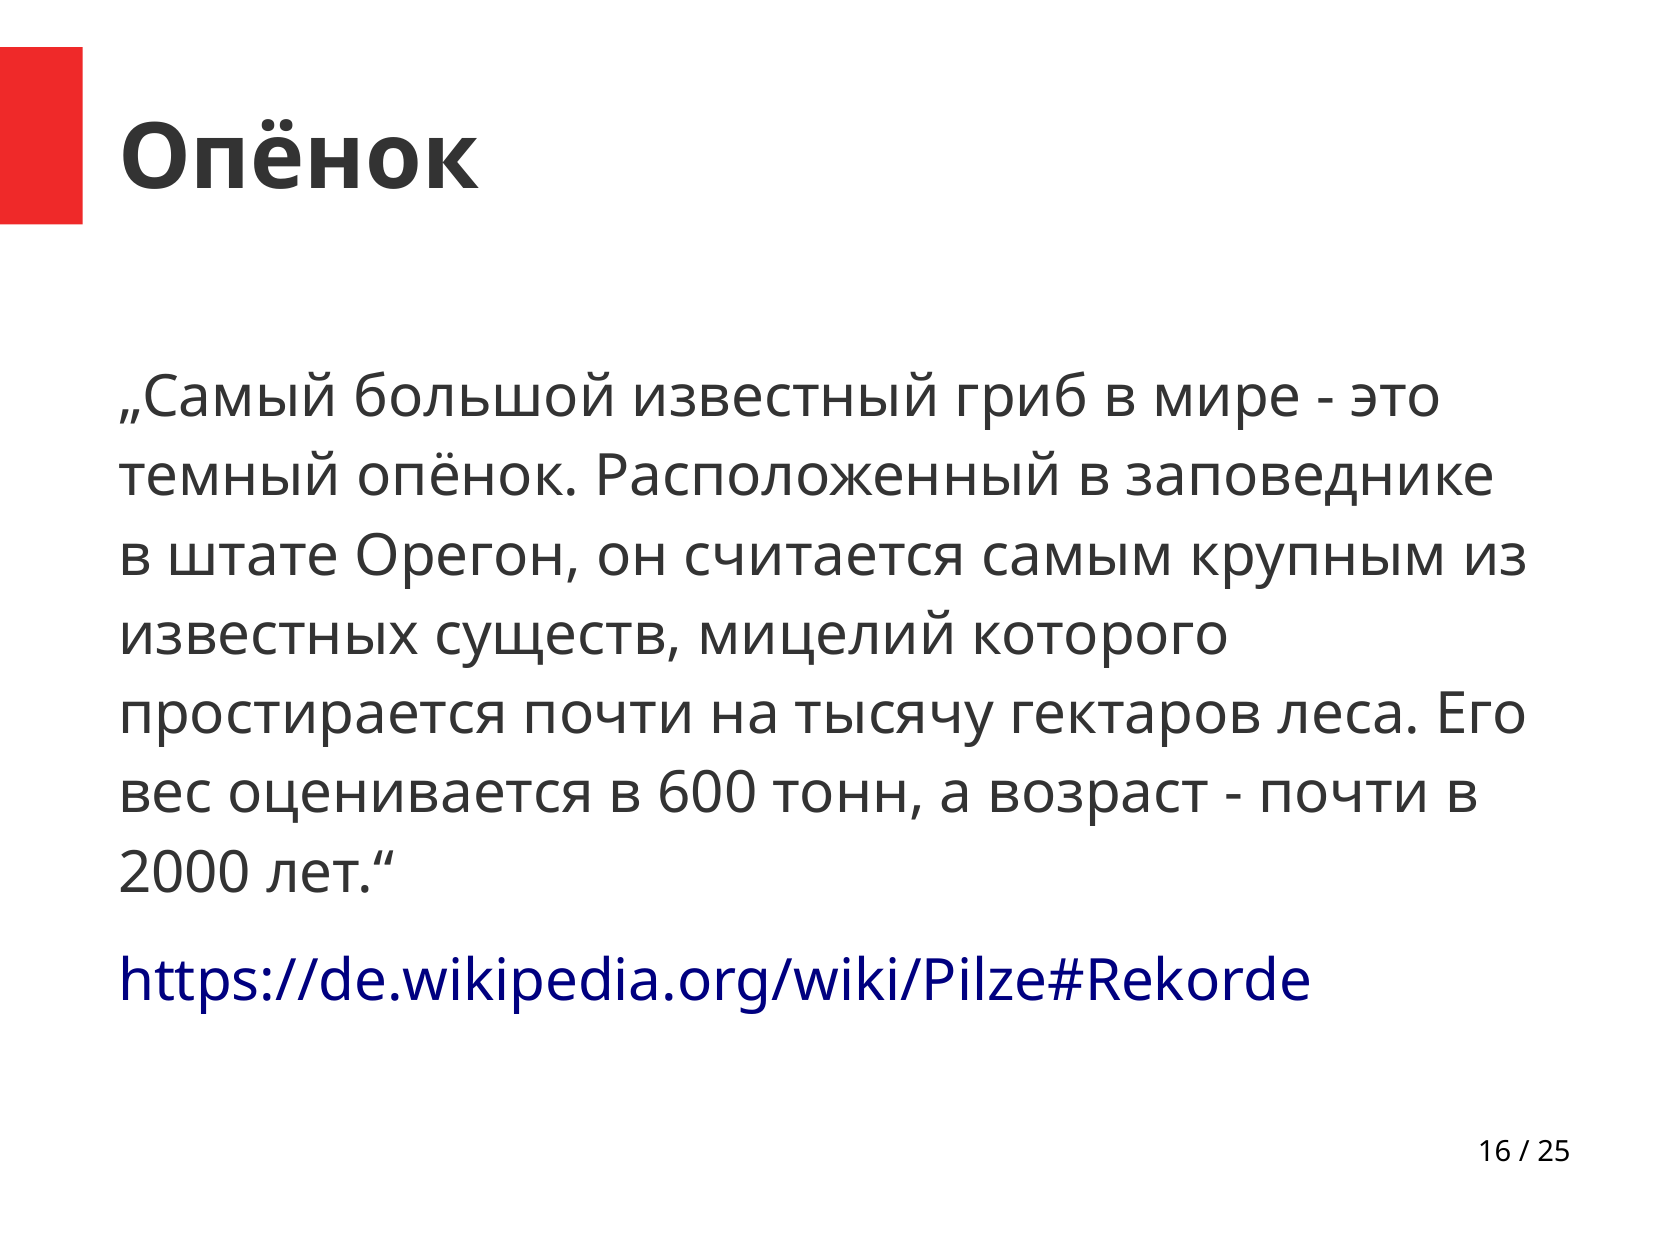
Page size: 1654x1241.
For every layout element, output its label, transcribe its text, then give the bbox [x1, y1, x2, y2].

list „Самый большой известный гриб в мире - это темный опёнок. Расположенный в заповеднике в штате Орегон, он считается самым крупным из известных существ, мицелий которого простирается почти на тысячу гектаров леса. Его вес оценивается в 600 тонн, а возраст - почти в 2000 лет.“ https://de.wikipedia.org/wiki/Pilze#Rekorde [118, 354, 1536, 1074]
title Опёнок [118, 49, 1571, 257]
